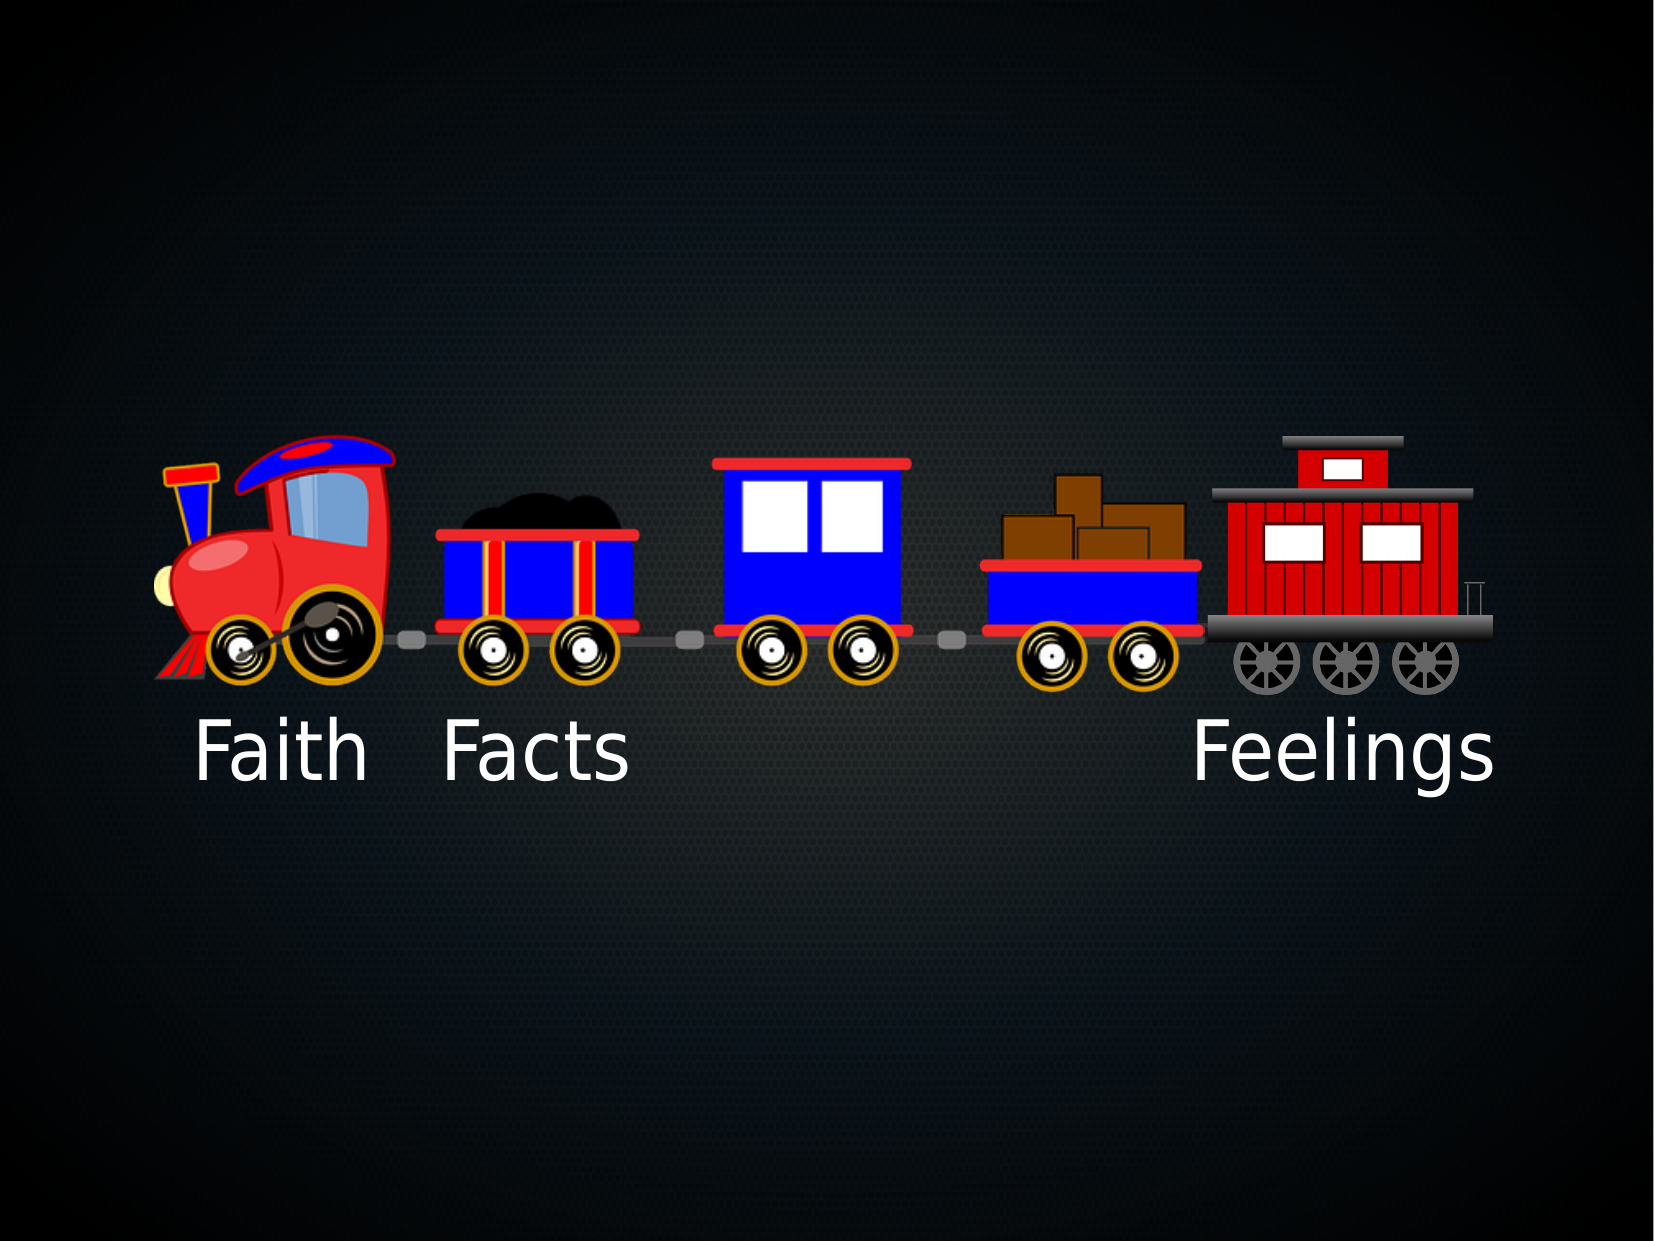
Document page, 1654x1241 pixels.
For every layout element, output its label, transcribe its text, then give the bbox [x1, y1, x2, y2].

text_box Faith [177, 695, 387, 808]
text_box Facts [425, 695, 647, 808]
picture [0, 0, 1654, 1241]
text_box Feelings [1175, 695, 1512, 808]
